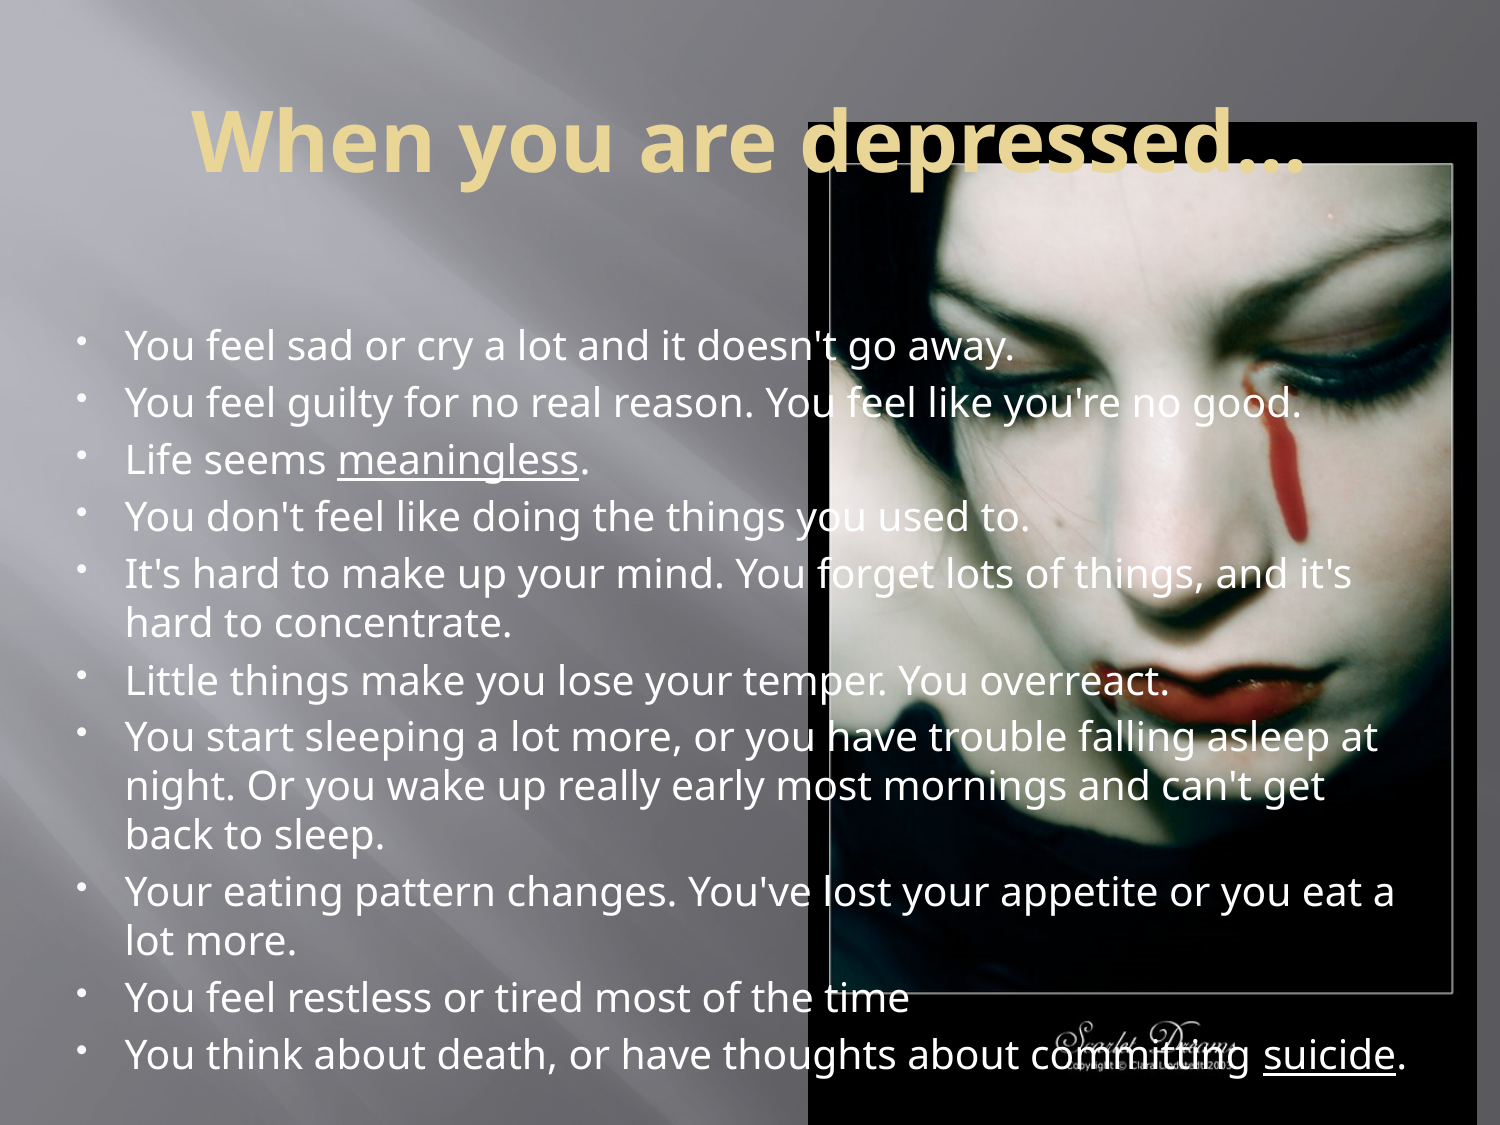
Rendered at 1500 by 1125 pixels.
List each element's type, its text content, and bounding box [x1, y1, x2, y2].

picture [0, 0, 1500, 1125]
title When you are depressed... [75, 45, 1425, 233]
list You feel sad or cry a lot and it doesn't go away. You feel guilty for no real reason. You feel like you're no good. Life seems meaningless. You don't feel like doing the things you used to. It's hard to make up your mind. You forget lots of things, and it's hard to concentrate. Little things make you lose your temper. You overreact. You start sleeping a lot more, or you have trouble falling asleep at night. Or you wake up really early most mornings and can't get back to sleep. Your eating pattern changes. You've lost your appetite or you eat a lot more. You feel restless or tired most of the time You think about death, or have thoughts about committing suicide. [46, 312, 1425, 1125]
